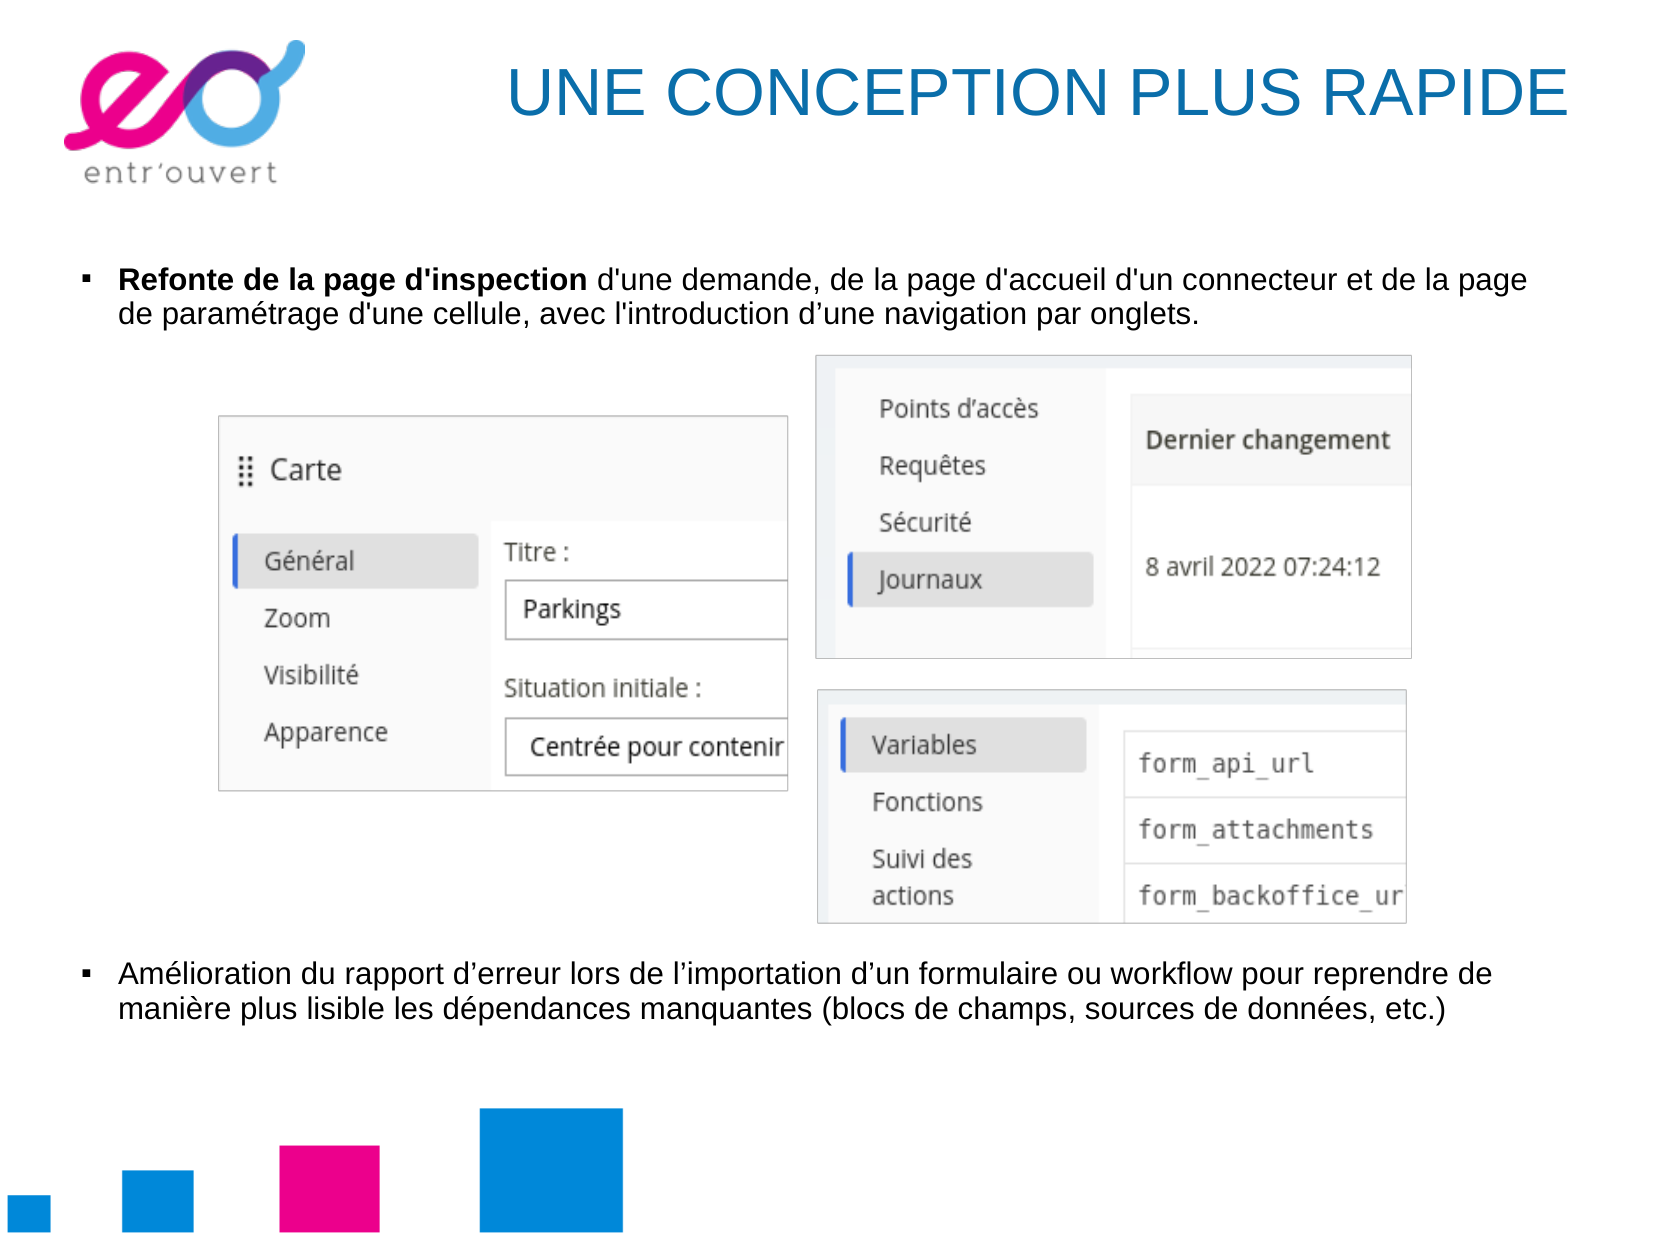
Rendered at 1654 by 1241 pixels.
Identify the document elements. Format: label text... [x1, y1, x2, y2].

picture [5, 1106, 626, 1235]
subtitle Refonte de la page d'inspection d'une demande, de la page d'accueil d'un connecteur et de la page de paramétrage d'une cellule, avec l'introduction d’une navigation par onglets. Amélioration du rapport d’erreur lors de l’importation d’un formulaire ou workflow pour reprendre de manière plus lisible les dépendances manquantes (blocs de champs, sources de données, etc.) [82, 227, 1571, 1061]
title UNE CONCEPTION PLUS RAPIDE [354, 55, 1571, 227]
picture [189, 341, 1433, 942]
picture [64, 40, 305, 184]
